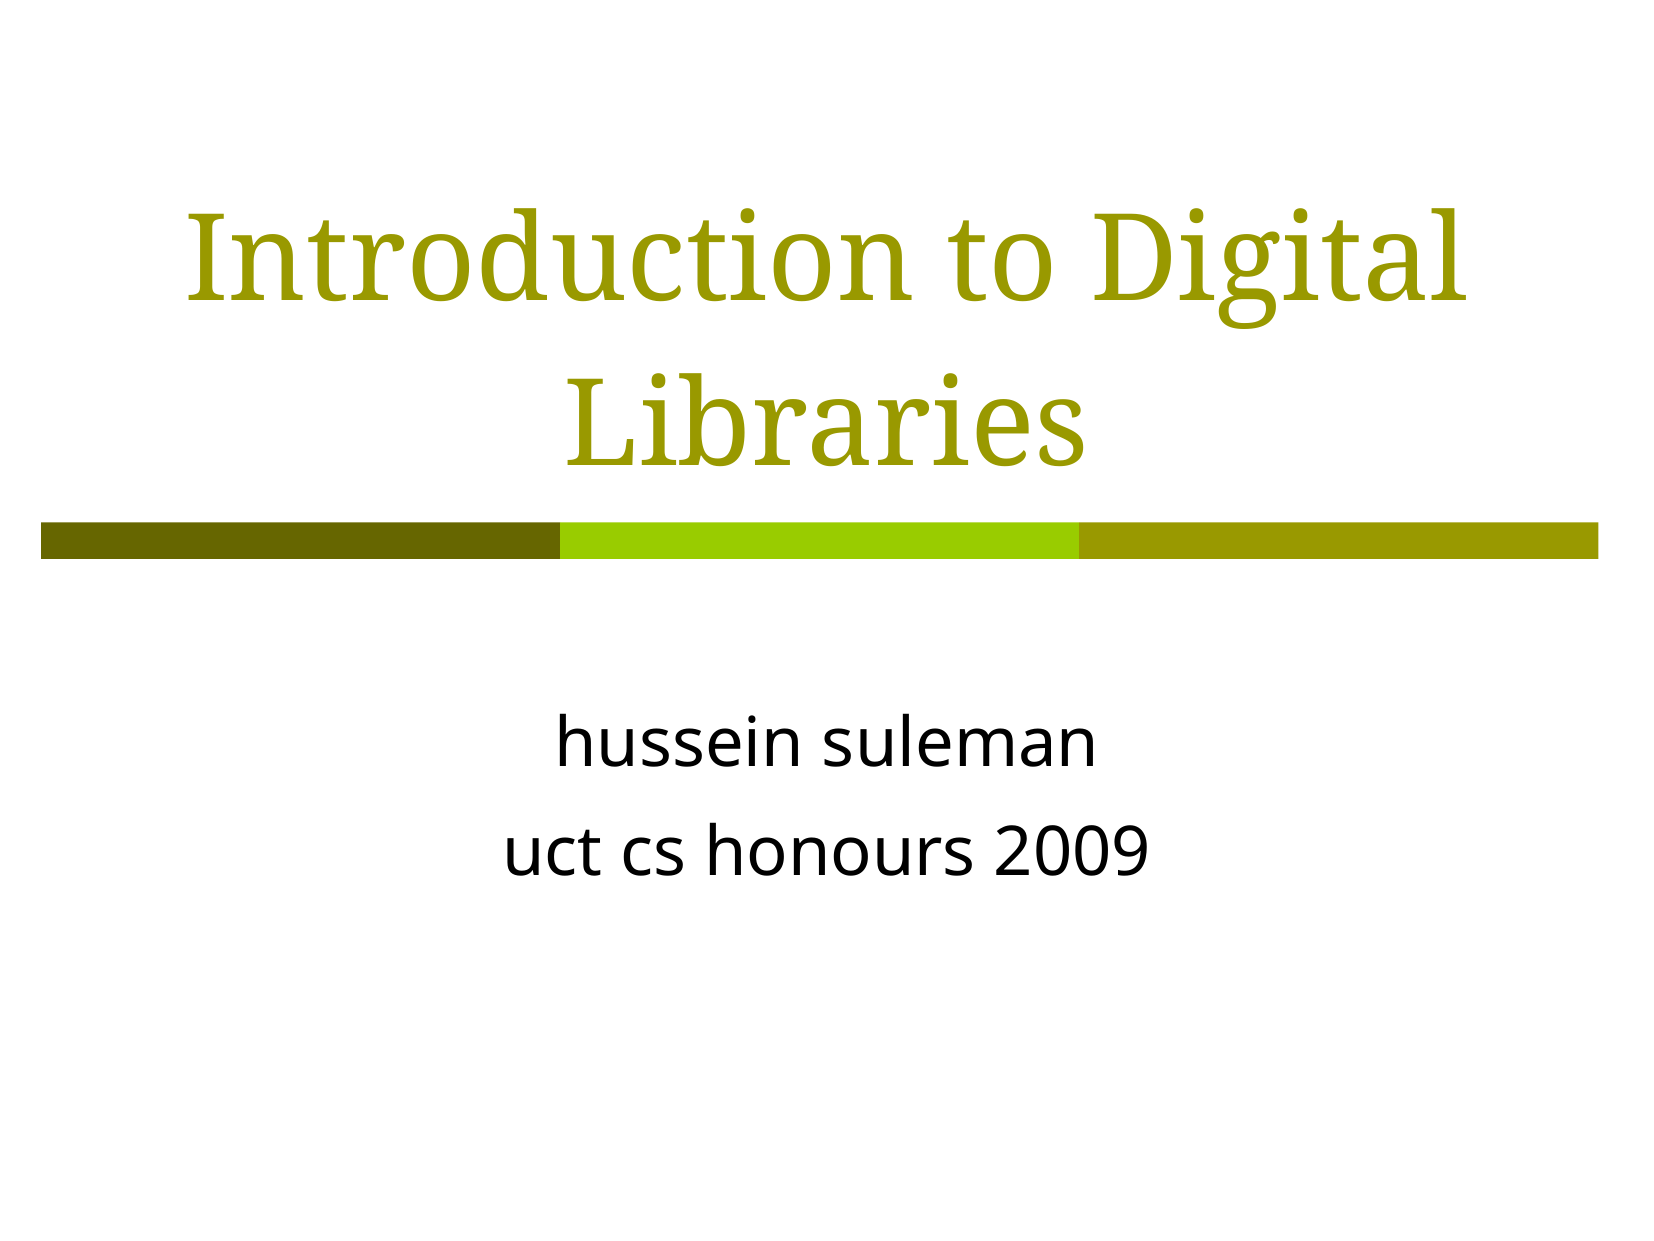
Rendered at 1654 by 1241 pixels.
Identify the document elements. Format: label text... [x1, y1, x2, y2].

subtitle hussein suleman uct cs honours 2009 [248, 685, 1406, 991]
title Introduction to Digital Libraries [123, 123, 1530, 509]
